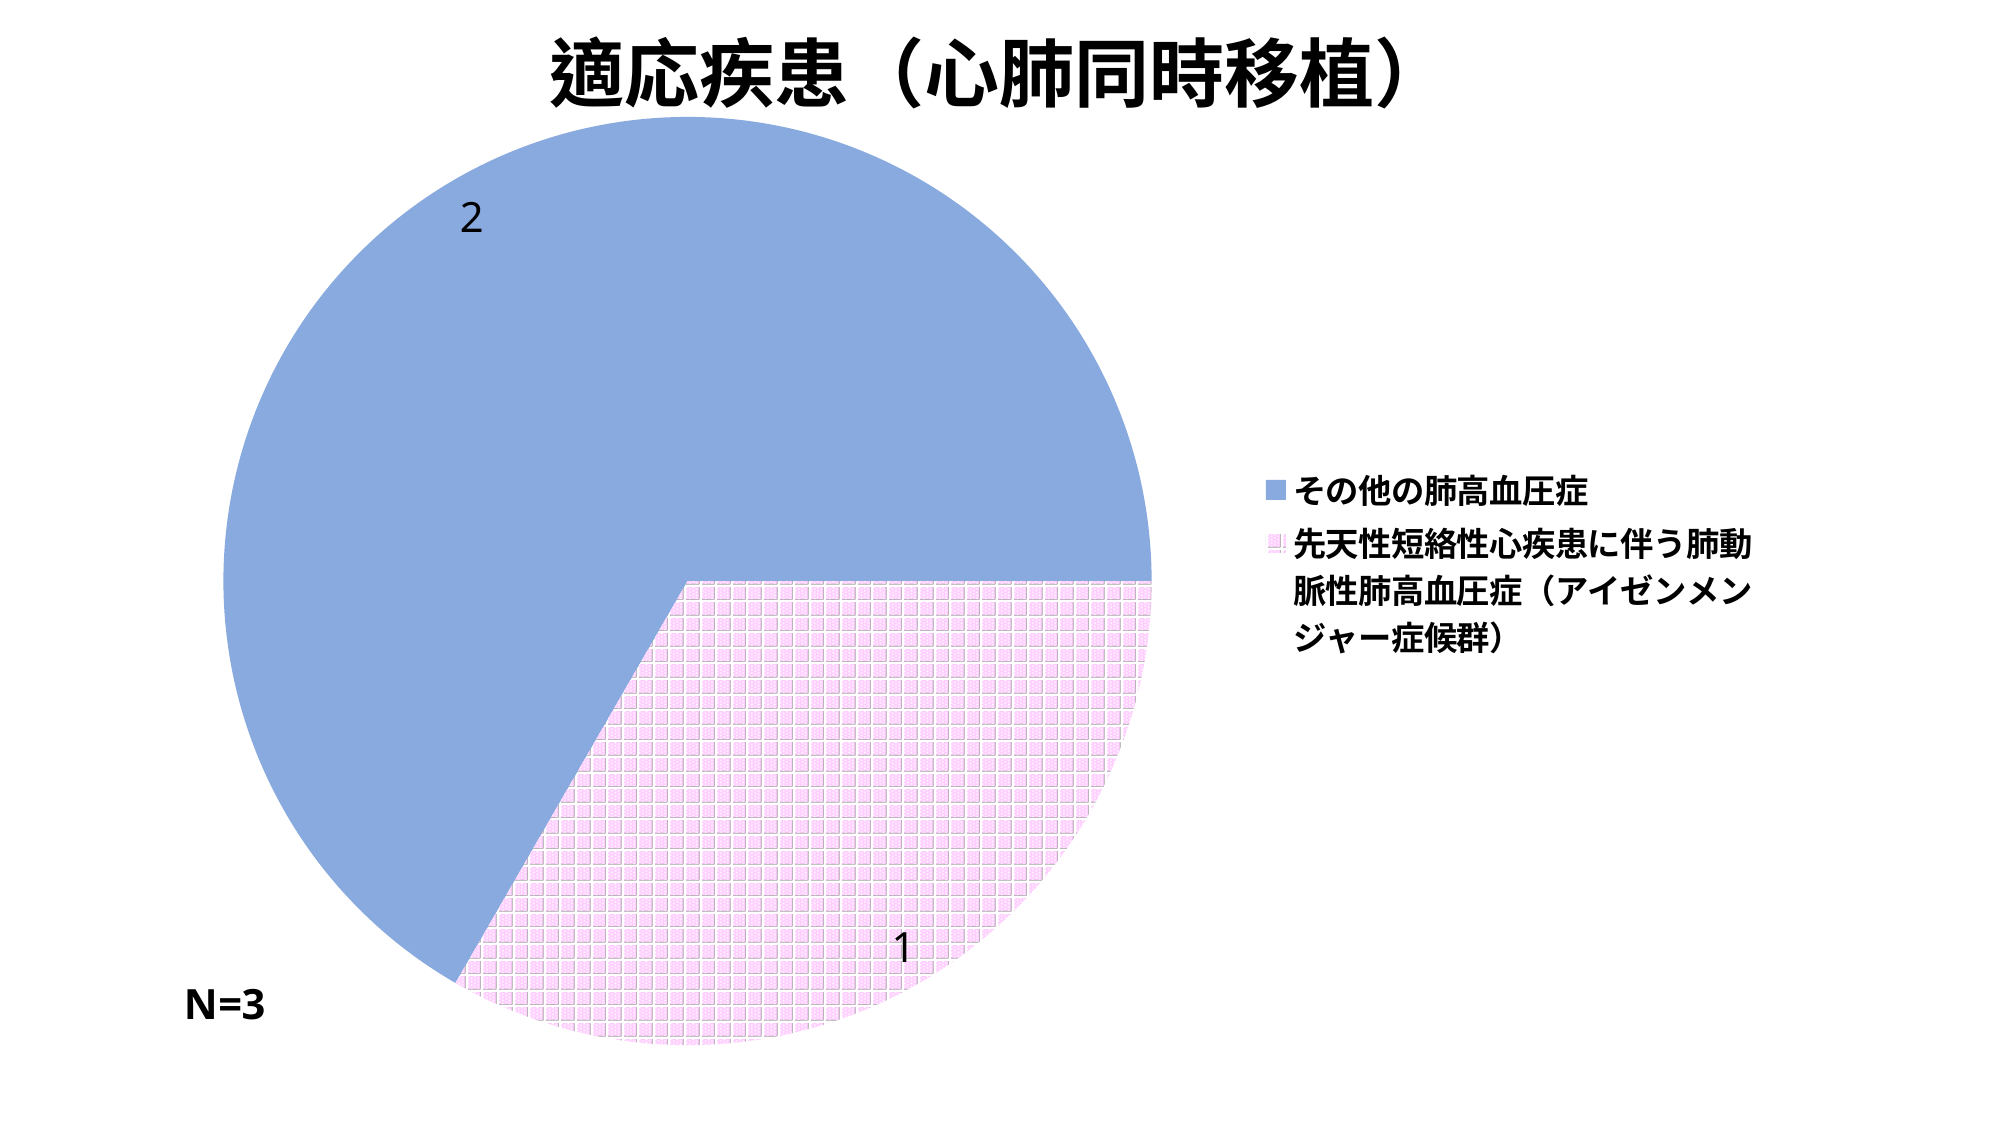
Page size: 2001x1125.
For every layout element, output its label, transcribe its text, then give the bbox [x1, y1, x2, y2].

title 適応疾患（心肺同時移植） [55, 29, 1945, 125]
chart [34, 97, 1862, 1065]
